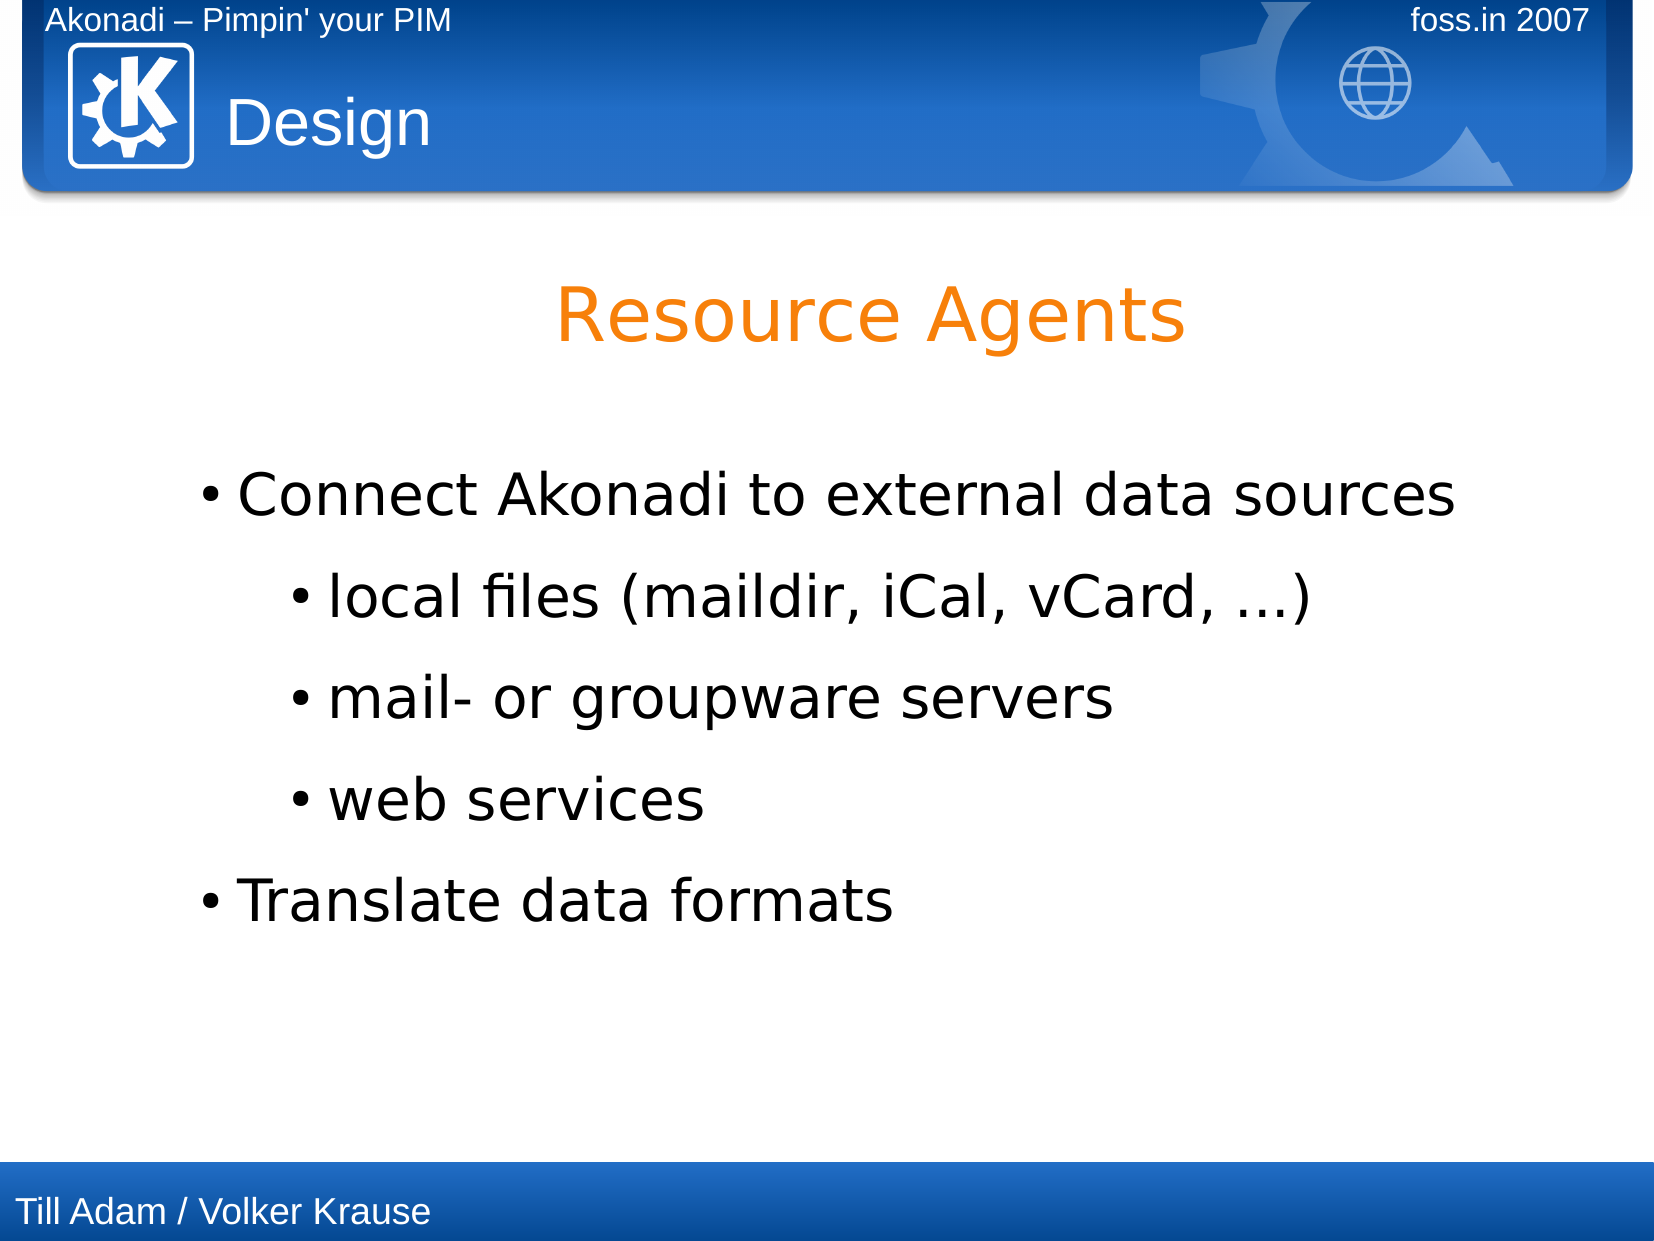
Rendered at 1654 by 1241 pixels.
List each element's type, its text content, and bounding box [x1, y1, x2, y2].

title Design [225, 49, 1571, 188]
text_box Connect Akonadi to external data sources local files (maildir, iCal, vCard, ...) mail- or groupware servers web services Translate data formats [95, 420, 1559, 910]
list Resource Agents [82, 284, 1571, 397]
